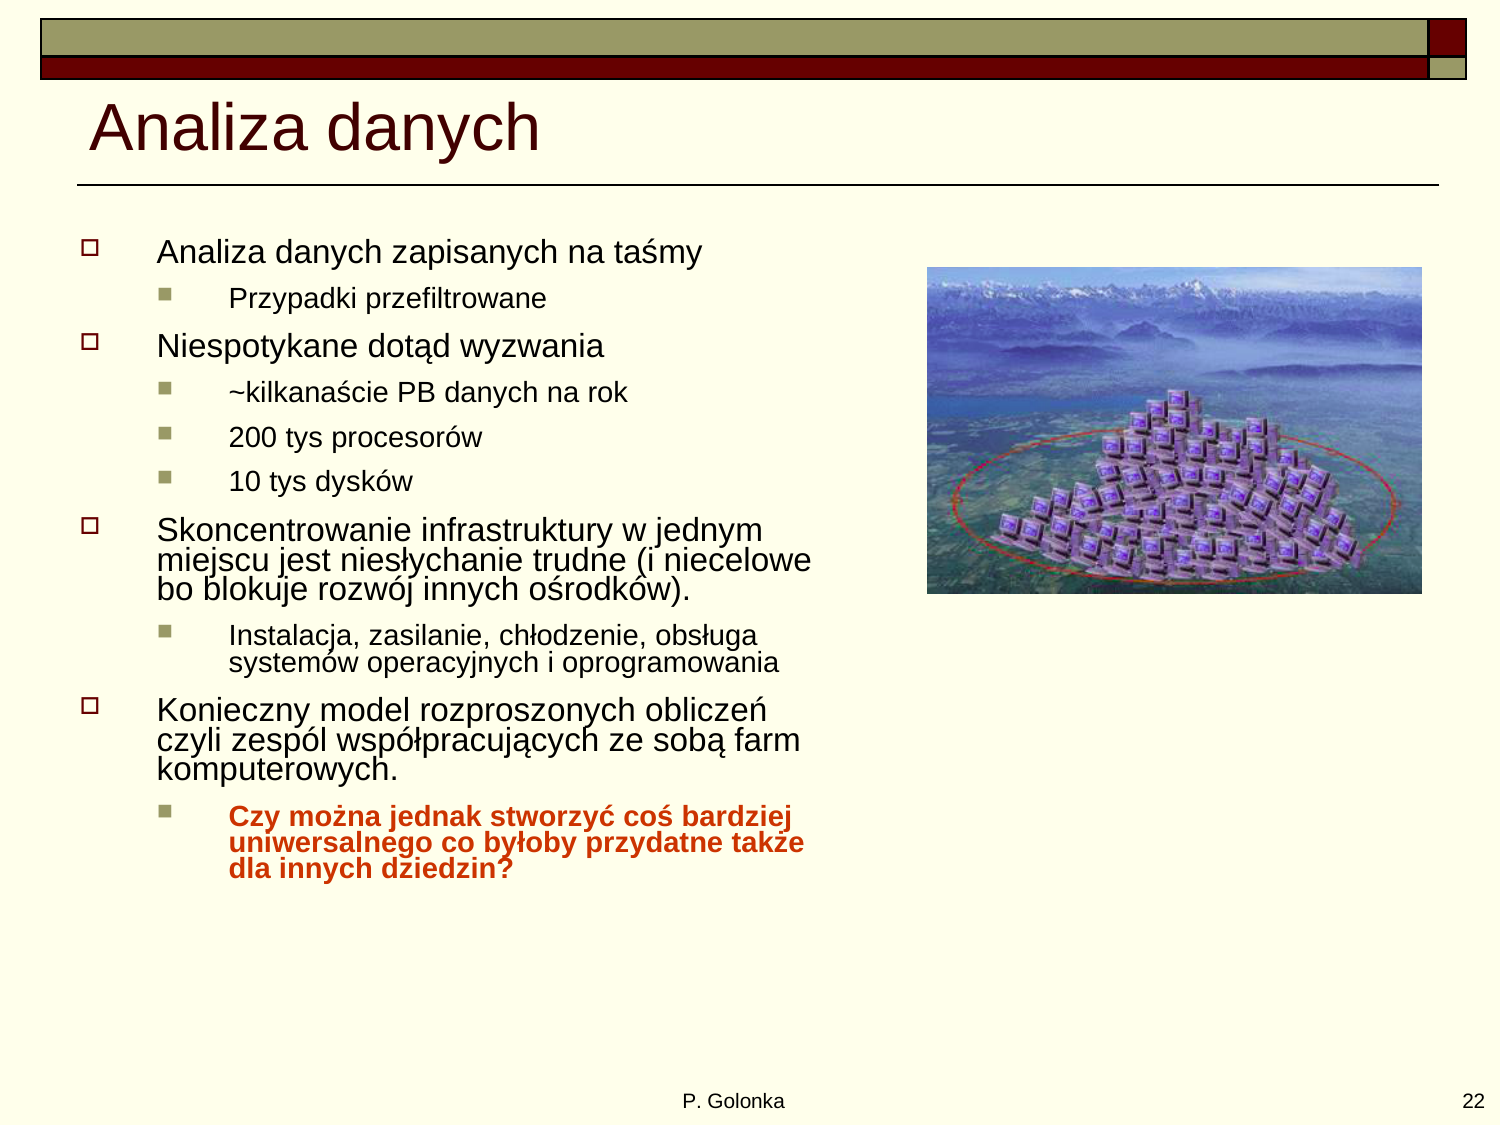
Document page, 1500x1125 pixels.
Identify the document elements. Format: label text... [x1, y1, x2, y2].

title Analiza danych [75, 82, 1426, 173]
picture [927, 267, 1422, 594]
list Analiza danych zapisanych na taśmy Przypadki przefiltrowane Niespotykane dotąd wyzwania ~kilkanaście PB danych na rok 200 tys procesorów 10 tys dysków Skoncentrowanie infrastruktury w jednym miejscu jest niesłychanie trudne (i niecelowe bo blokuje rozwój innych ośrodków). Instalacja, zasilanie, chłodzenie, obsługa systemów operacyjnych i oprogramowania Konieczny model rozproszonych obliczeń czyli zespól współpracujących ze sobą farm komputerowych. Czy można jednak stworzyć coś bardziej uniwersalnego co byłoby przydatne także dla innych dziedzin? [64, 231, 847, 985]
